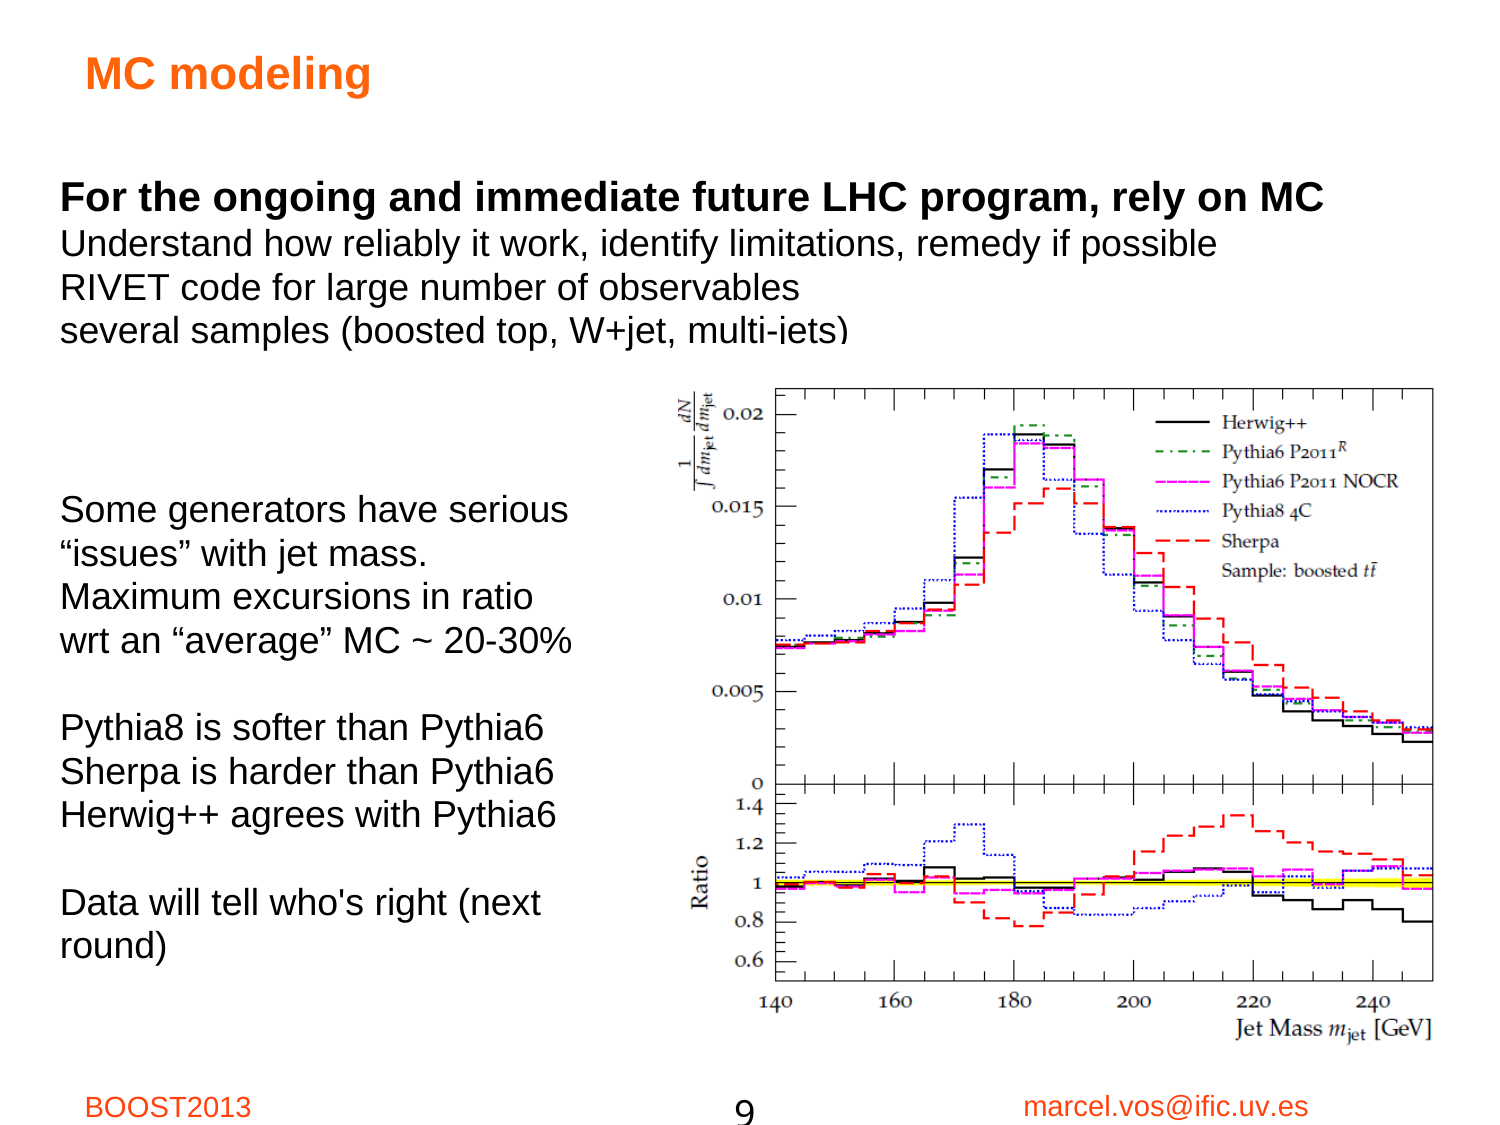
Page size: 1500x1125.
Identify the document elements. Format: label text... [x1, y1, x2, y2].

title MC modeling [85, 26, 1259, 121]
text_box For the ongoing and immediate future LHC program, rely on MC Understand how reliably it work, identify limitations, remedy if possible RIVET code for large number of observables several samples (boosted top, W+jet, multi-jets) [45, 165, 1486, 361]
picture [678, 344, 1456, 1046]
text_box Some generators have serious “issues” with jet mass. Maximum excursions in ratio wrt an “average” MC ~ 20-30% Pythia8 is softer than Pythia6 Sherpa is harder than Pythia6 Herwig++ agrees with Pythia6 Data will tell who's right (next round) [45, 480, 601, 976]
